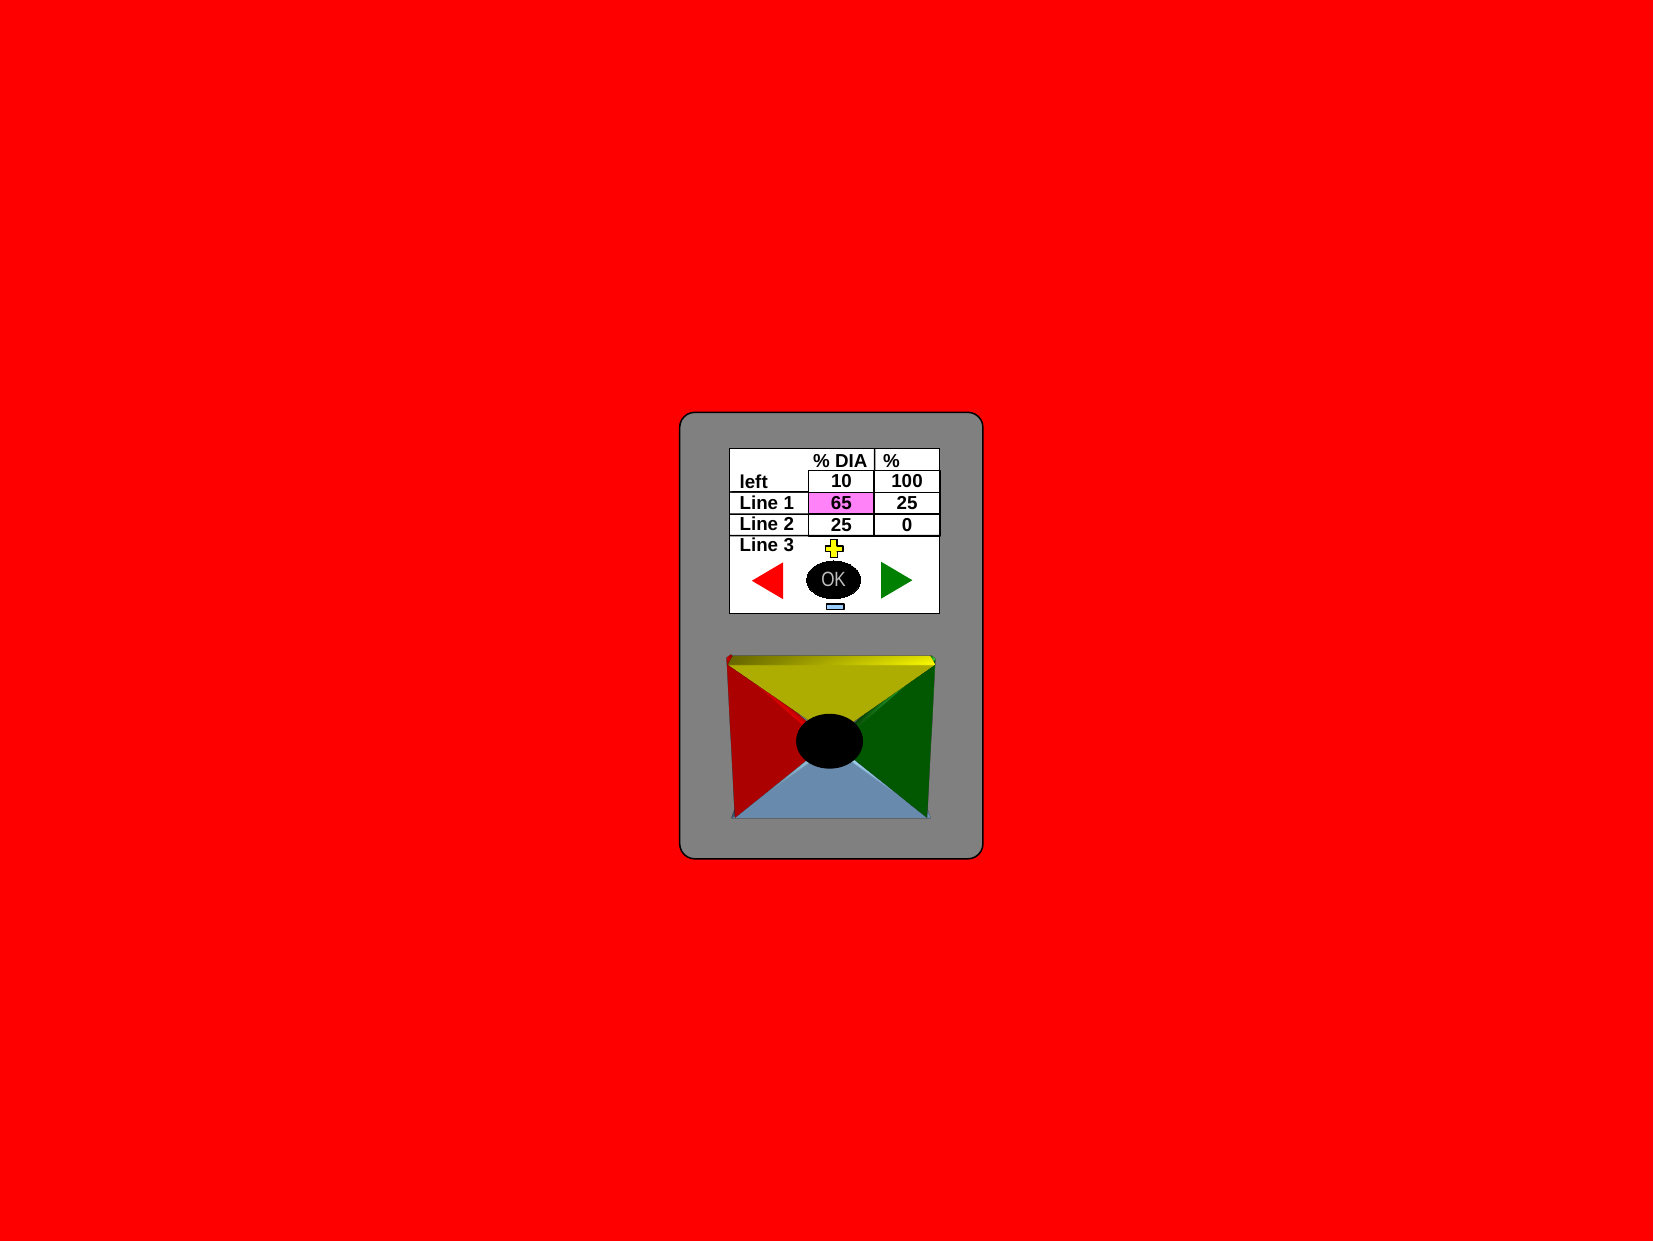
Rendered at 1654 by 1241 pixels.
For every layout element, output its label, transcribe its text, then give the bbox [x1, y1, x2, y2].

text_box OK [806, 564, 861, 599]
text_box [679, 412, 983, 859]
text_box 25 [808, 515, 874, 534]
text_box 0 [874, 515, 940, 536]
text_box 10 [808, 470, 874, 492]
text_box 100 [874, 470, 940, 493]
text_box 25 [874, 492, 941, 515]
text_box % DIA % left Line 1 Line 2 Line 3 [724, 443, 947, 564]
text_box 65 [808, 492, 874, 513]
